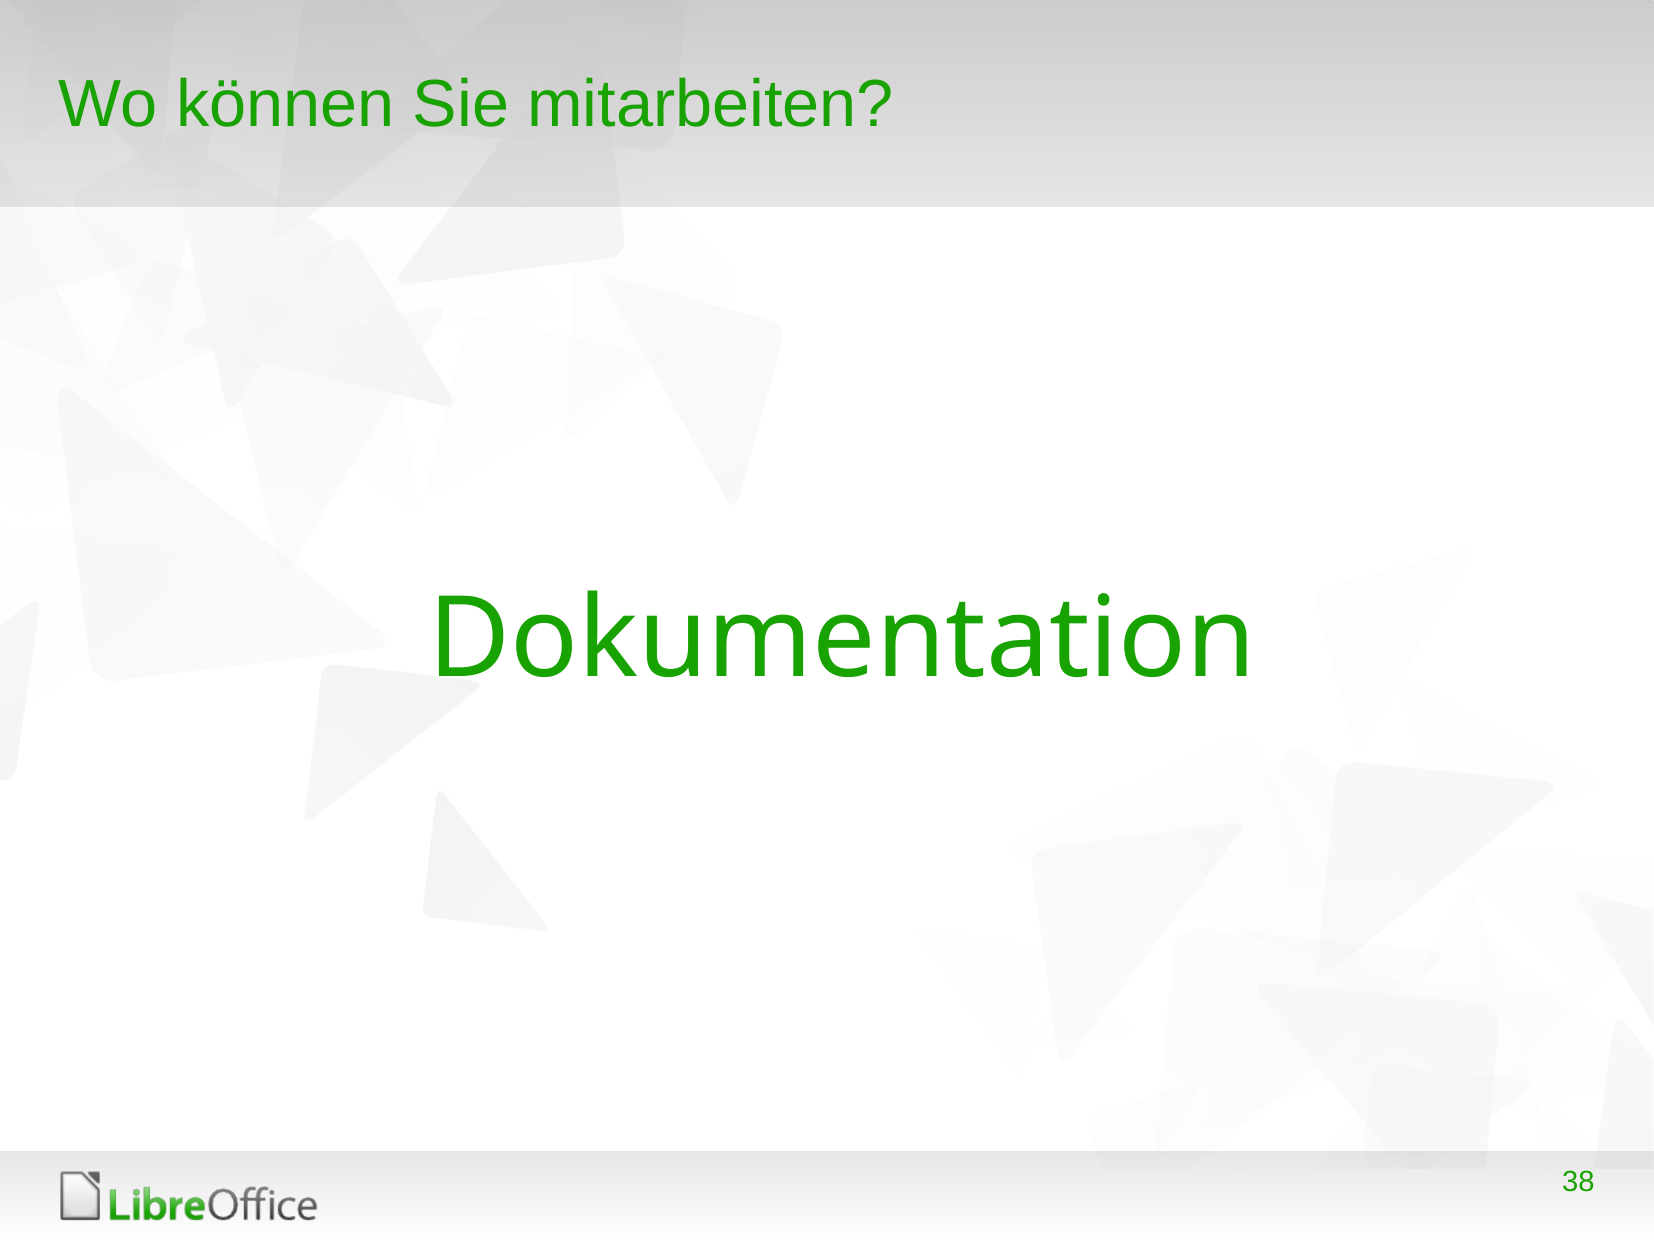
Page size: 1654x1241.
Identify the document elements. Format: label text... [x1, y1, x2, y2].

title Wo können Sie mitarbeiten? [59, 29, 1595, 178]
picture [0, 0, 783, 931]
text_box Dokumentation [413, 549, 1200, 690]
picture [915, 548, 1654, 1169]
picture [41, 1152, 337, 1240]
